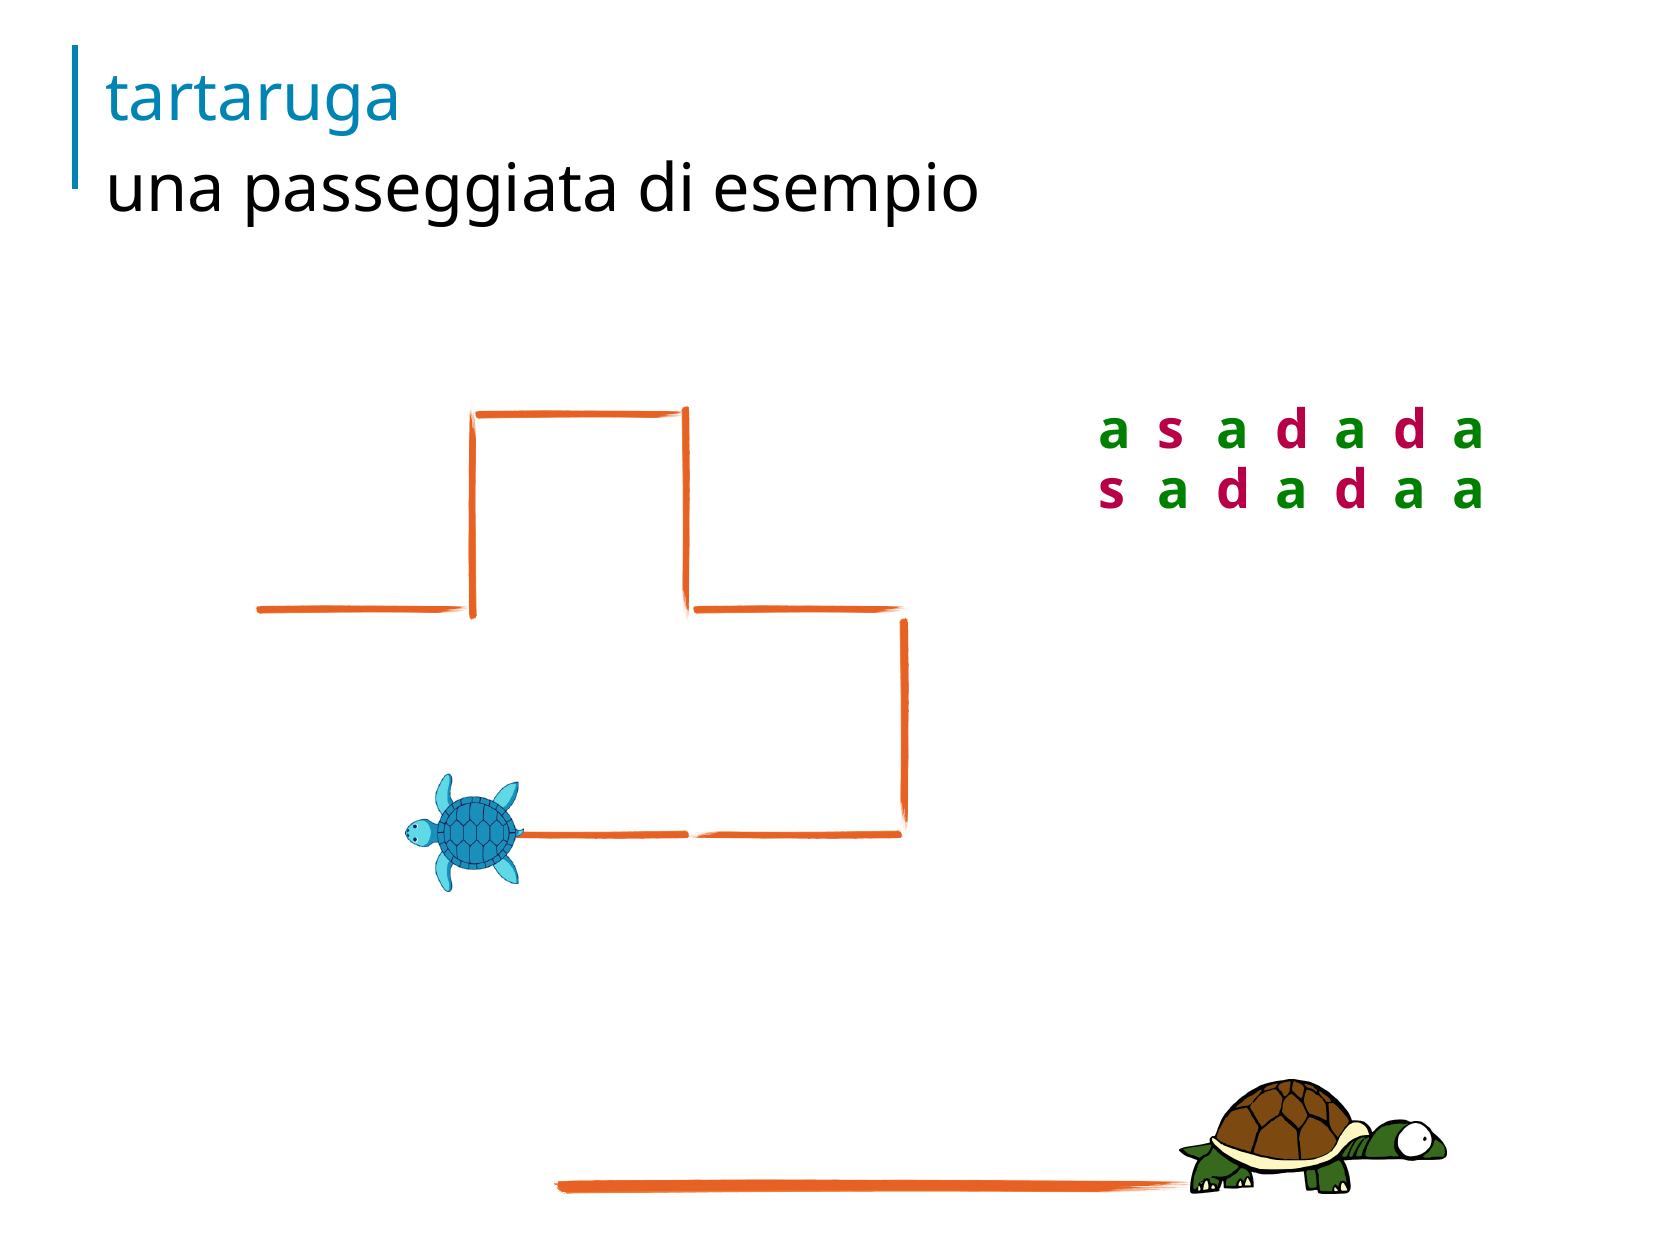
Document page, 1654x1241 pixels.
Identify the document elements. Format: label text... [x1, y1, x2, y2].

text_box a [1438, 442, 1515, 531]
text_box d [1201, 442, 1260, 531]
text_box d [1260, 383, 1319, 442]
text_box a [1379, 442, 1438, 531]
picture [405, 617, 909, 892]
text_box a [1142, 442, 1201, 531]
text_box d [1319, 442, 1379, 531]
text_box s [1142, 383, 1201, 442]
text_box a [1260, 442, 1319, 531]
picture [553, 1079, 1447, 1194]
picture [692, 605, 914, 614]
text_box s [1083, 442, 1142, 531]
text_box a [1319, 383, 1378, 442]
text_box a [1201, 383, 1260, 442]
text_box a [1438, 383, 1514, 442]
picture [255, 399, 695, 626]
text_box d [1378, 383, 1438, 442]
text_box a [1083, 383, 1142, 442]
title tartaruga una passeggiata di esempio [105, 49, 1571, 200]
